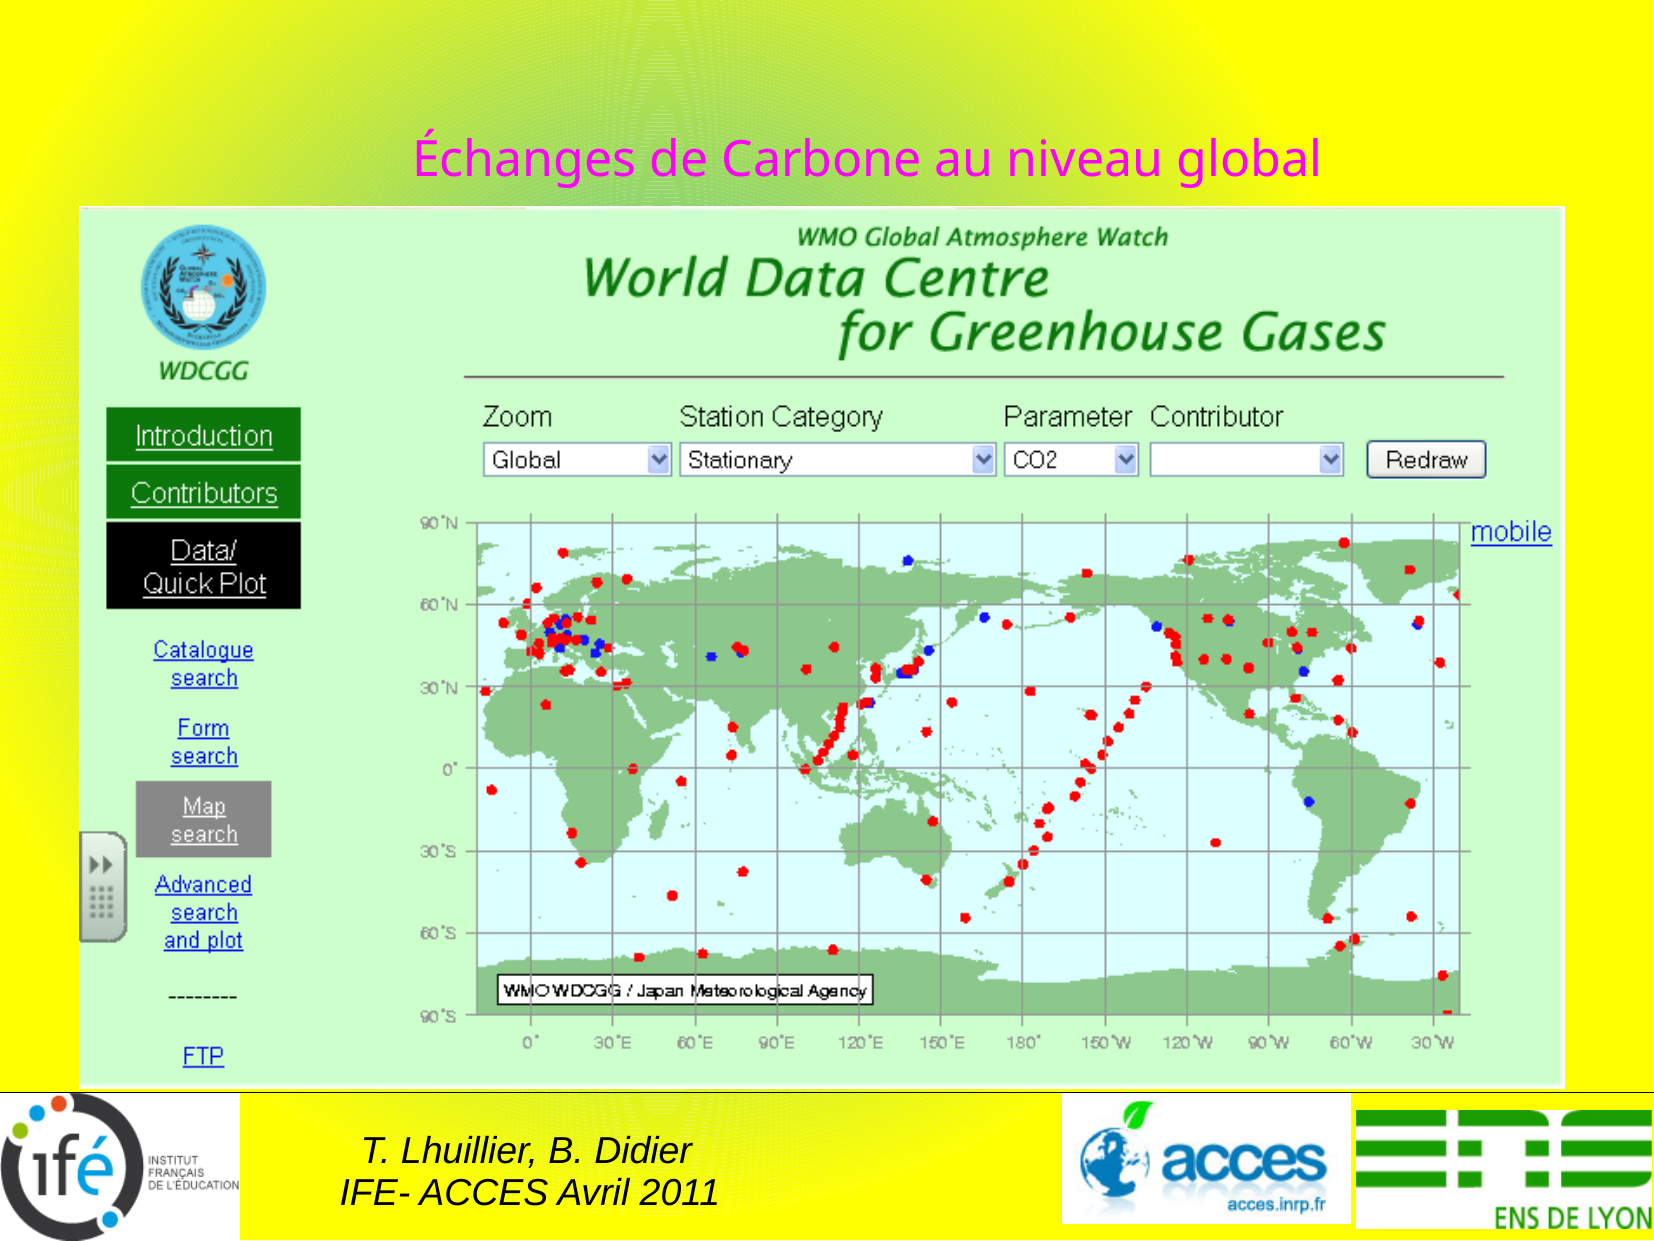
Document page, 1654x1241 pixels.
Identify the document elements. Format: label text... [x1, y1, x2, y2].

picture [79, 206, 1565, 1089]
picture [0, 1093, 240, 1241]
picture [1356, 1110, 1652, 1229]
text_box Échanges de Carbone au niveau global [397, 115, 1295, 201]
picture [1062, 1093, 1351, 1224]
text_box T. Lhuillier, B. Didier IFE- ACCES Avril 2011 [324, 1122, 886, 1221]
